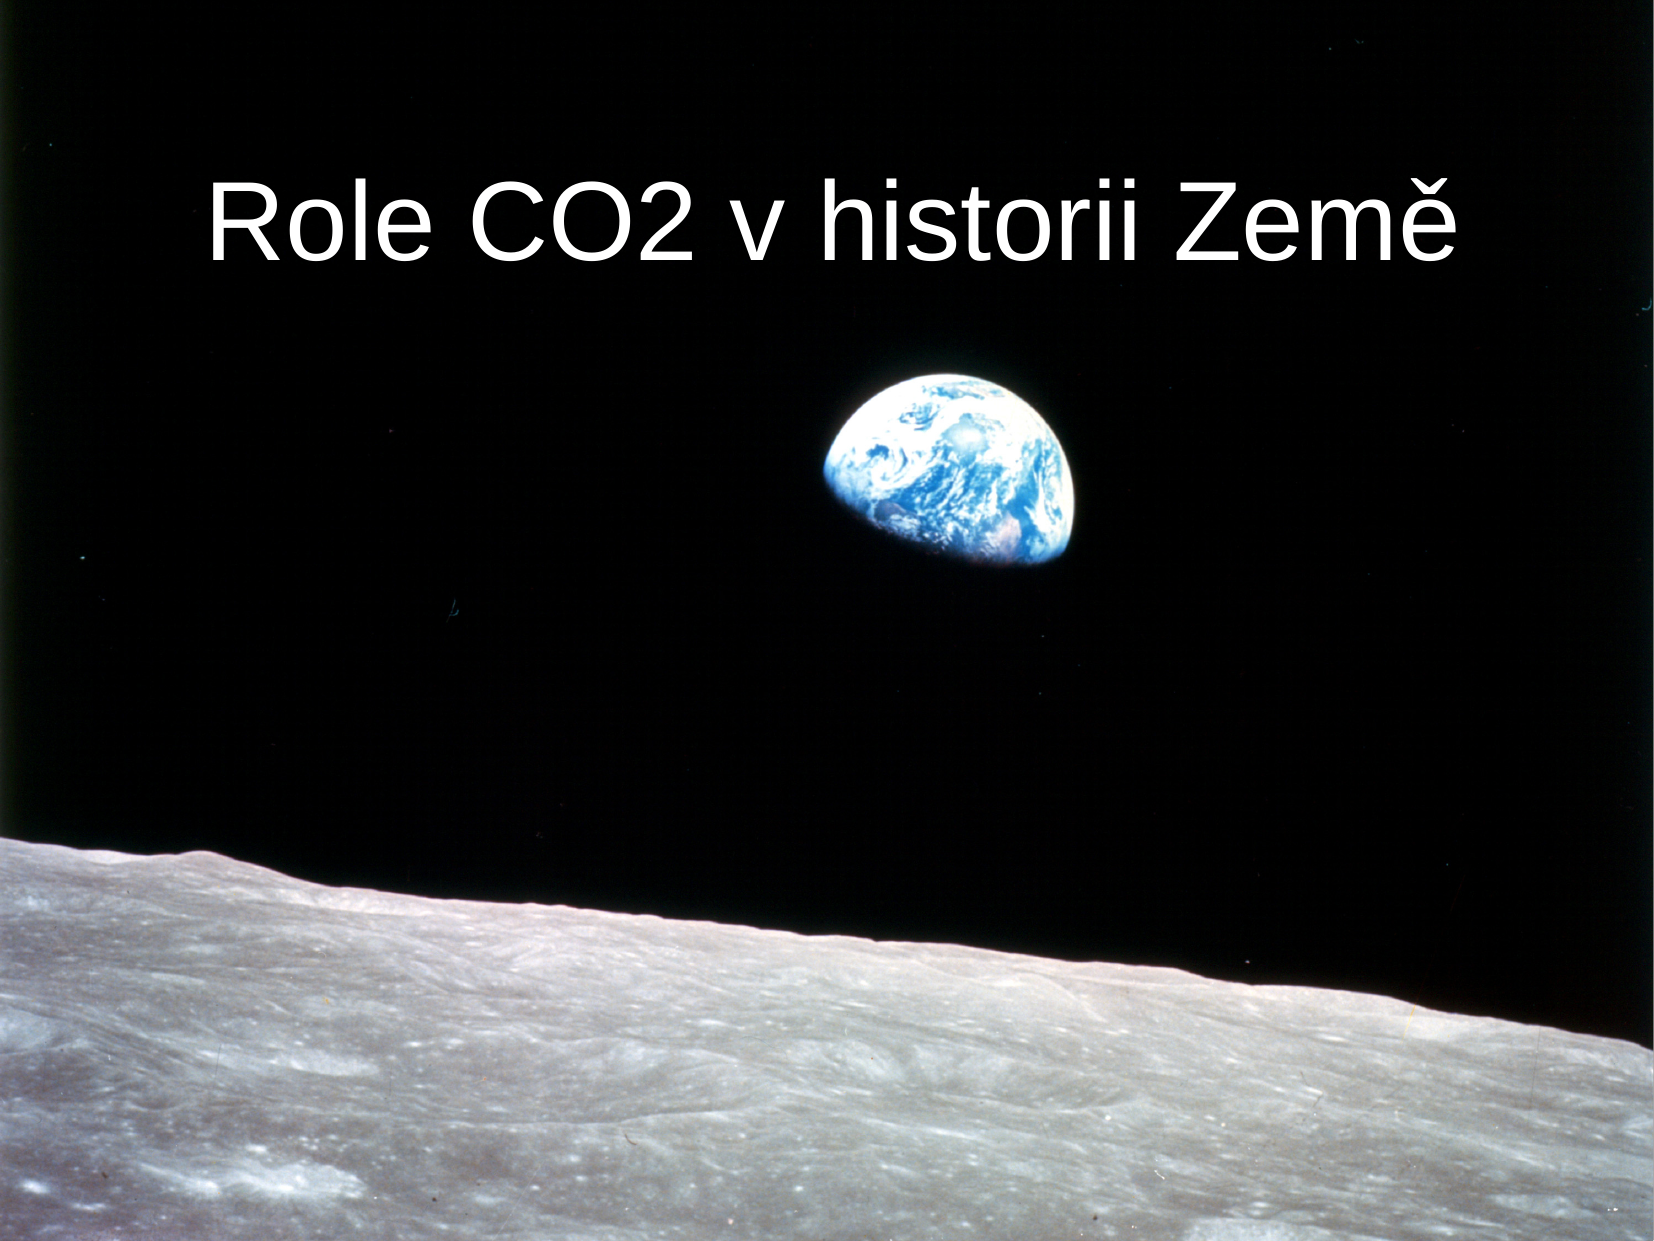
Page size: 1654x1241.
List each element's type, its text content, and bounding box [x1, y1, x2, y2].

picture [0, 0, 1654, 1241]
title Role CO2 v historii Země [88, 118, 1577, 325]
